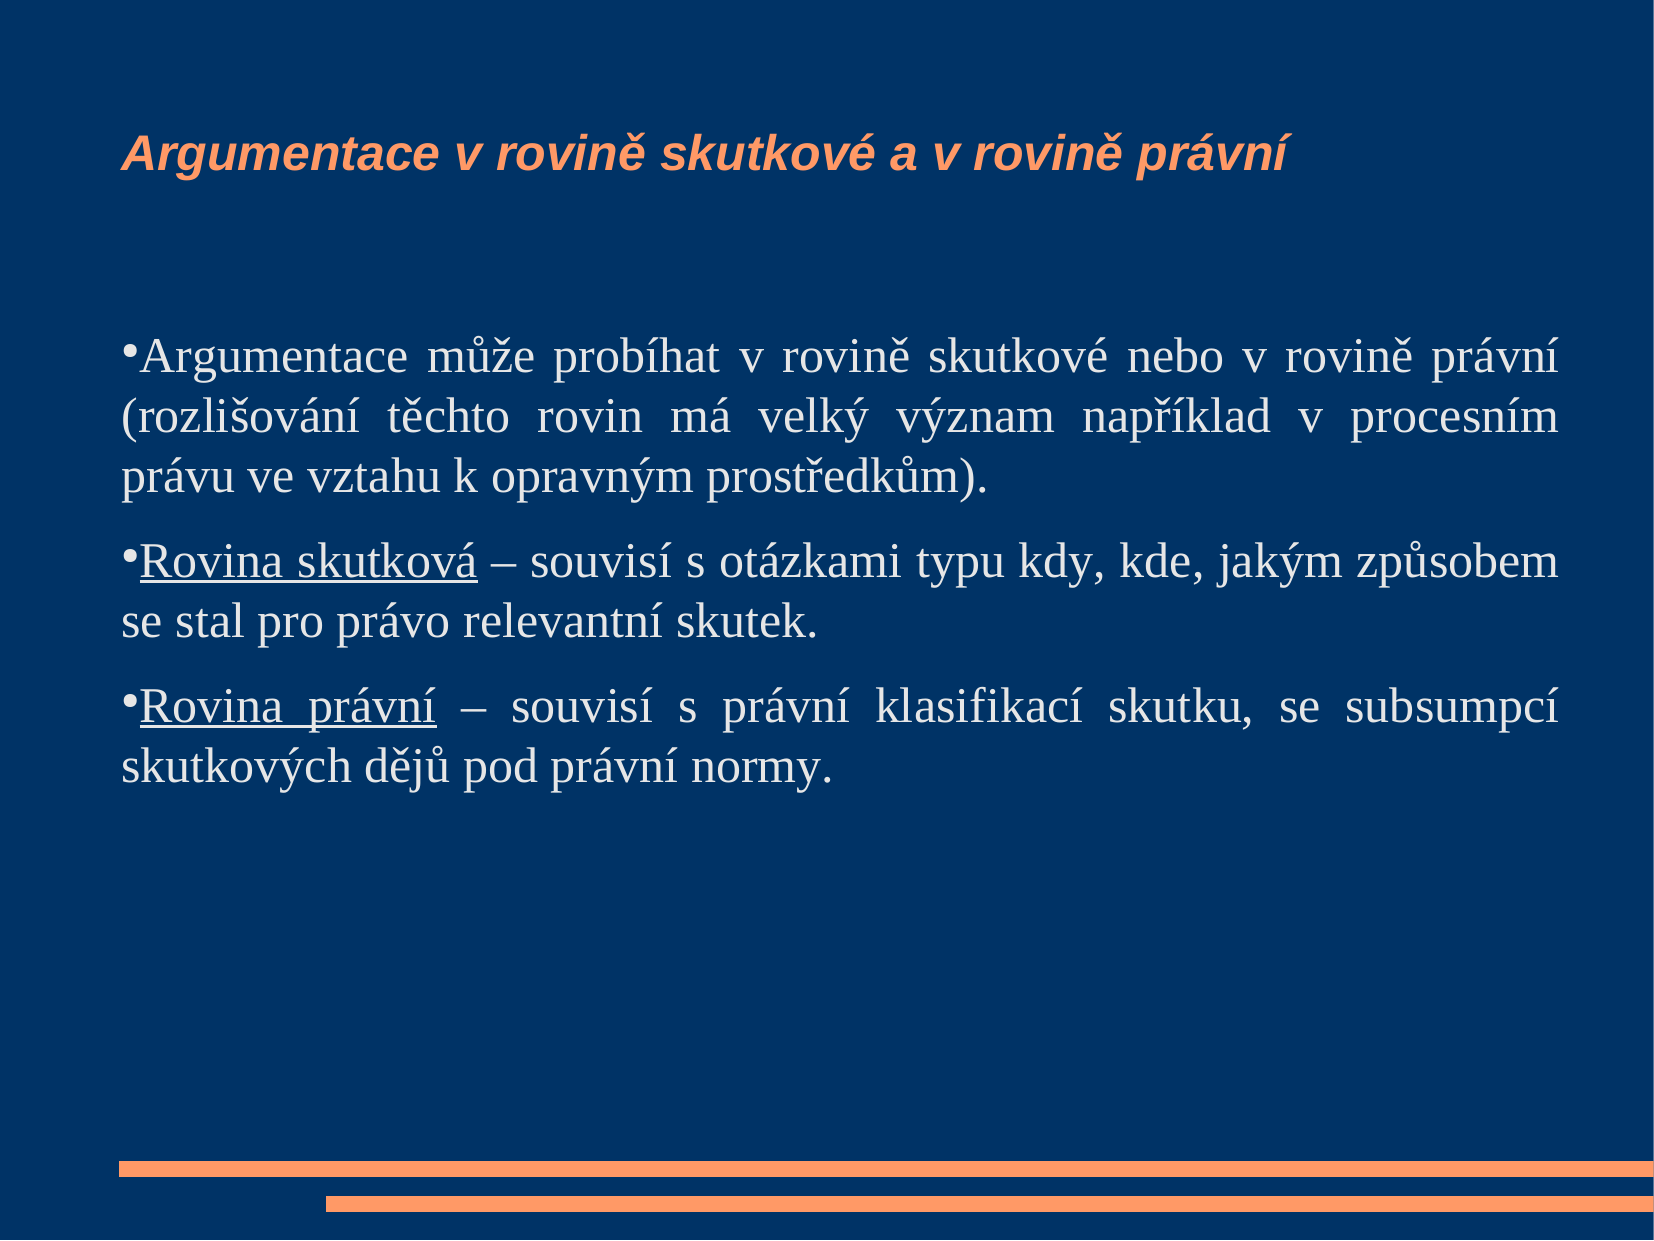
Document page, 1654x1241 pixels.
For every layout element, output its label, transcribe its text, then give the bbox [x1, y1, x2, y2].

title Argumentace v rovině skutkové a v rovině právní [121, 46, 1534, 254]
list Argumentace může probíhat v rovině skutkové nebo v rovině právní (rozlišování těchto rovin má velký význam například v procesním právu ve vztahu k opravným prostředkům). Rovina skutková – souvisí s otázkami typu kdy, kde, jakým způsobem se stal pro právo relevantní skutek. Rovina právní – souvisí s právní klasifikací skutku, se subsumpcí skutkových dějů pod právní normy. [121, 322, 1561, 1132]
